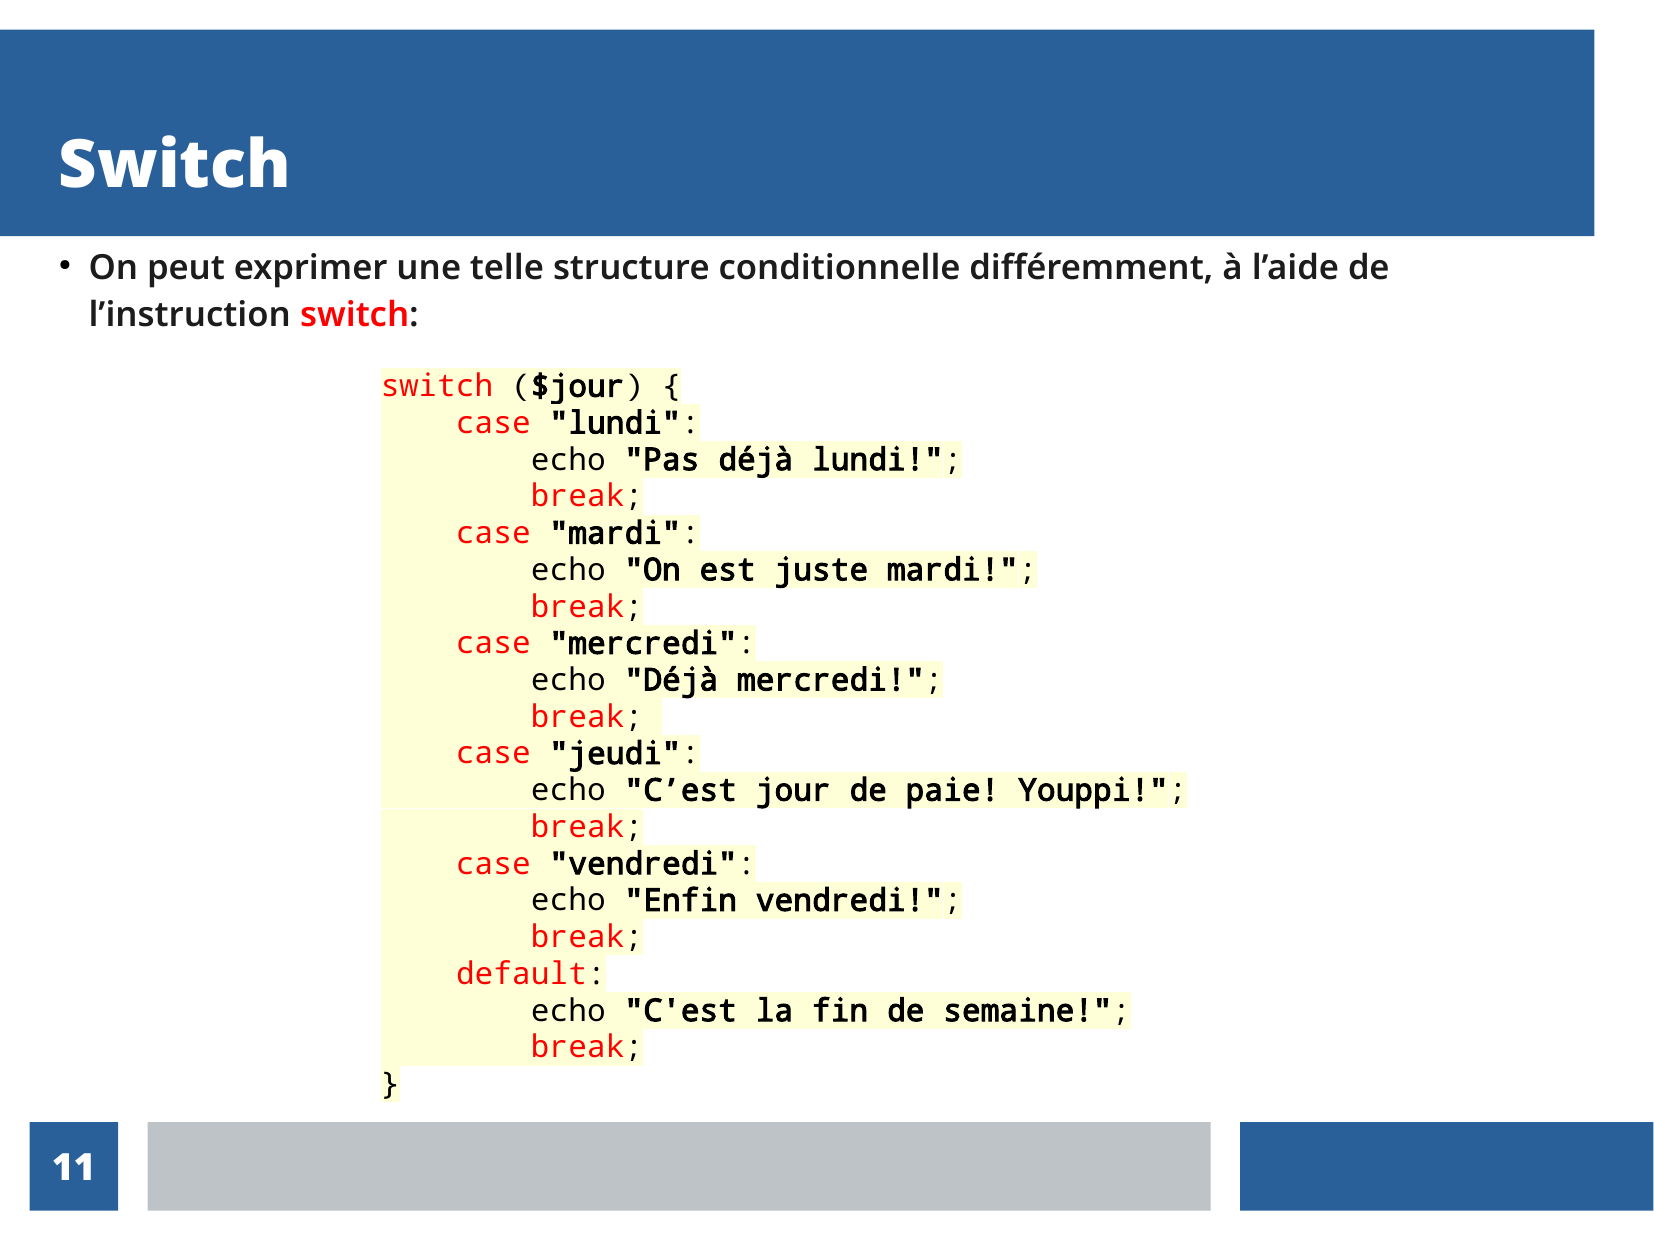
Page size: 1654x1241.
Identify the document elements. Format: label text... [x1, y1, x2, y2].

list On peut exprimer une telle structure conditionnelle différemment, à l’aide de l’instruction switch: [59, 242, 1565, 337]
text_box switch ($jour) { case "lundi": echo "Pas déjà lundi!"; break; case "mardi": echo "On est juste mardi!"; break; case "mercredi": echo "Déjà mercredi!"; break; case "jeudi": echo "C’est jour de paie! Youppi!"; break; case "vendredi": echo "Enfin vendredi!"; break; default: echo "C'est la fin de semaine!"; break; } [366, 360, 1264, 1123]
title Switch [59, 59, 1595, 207]
